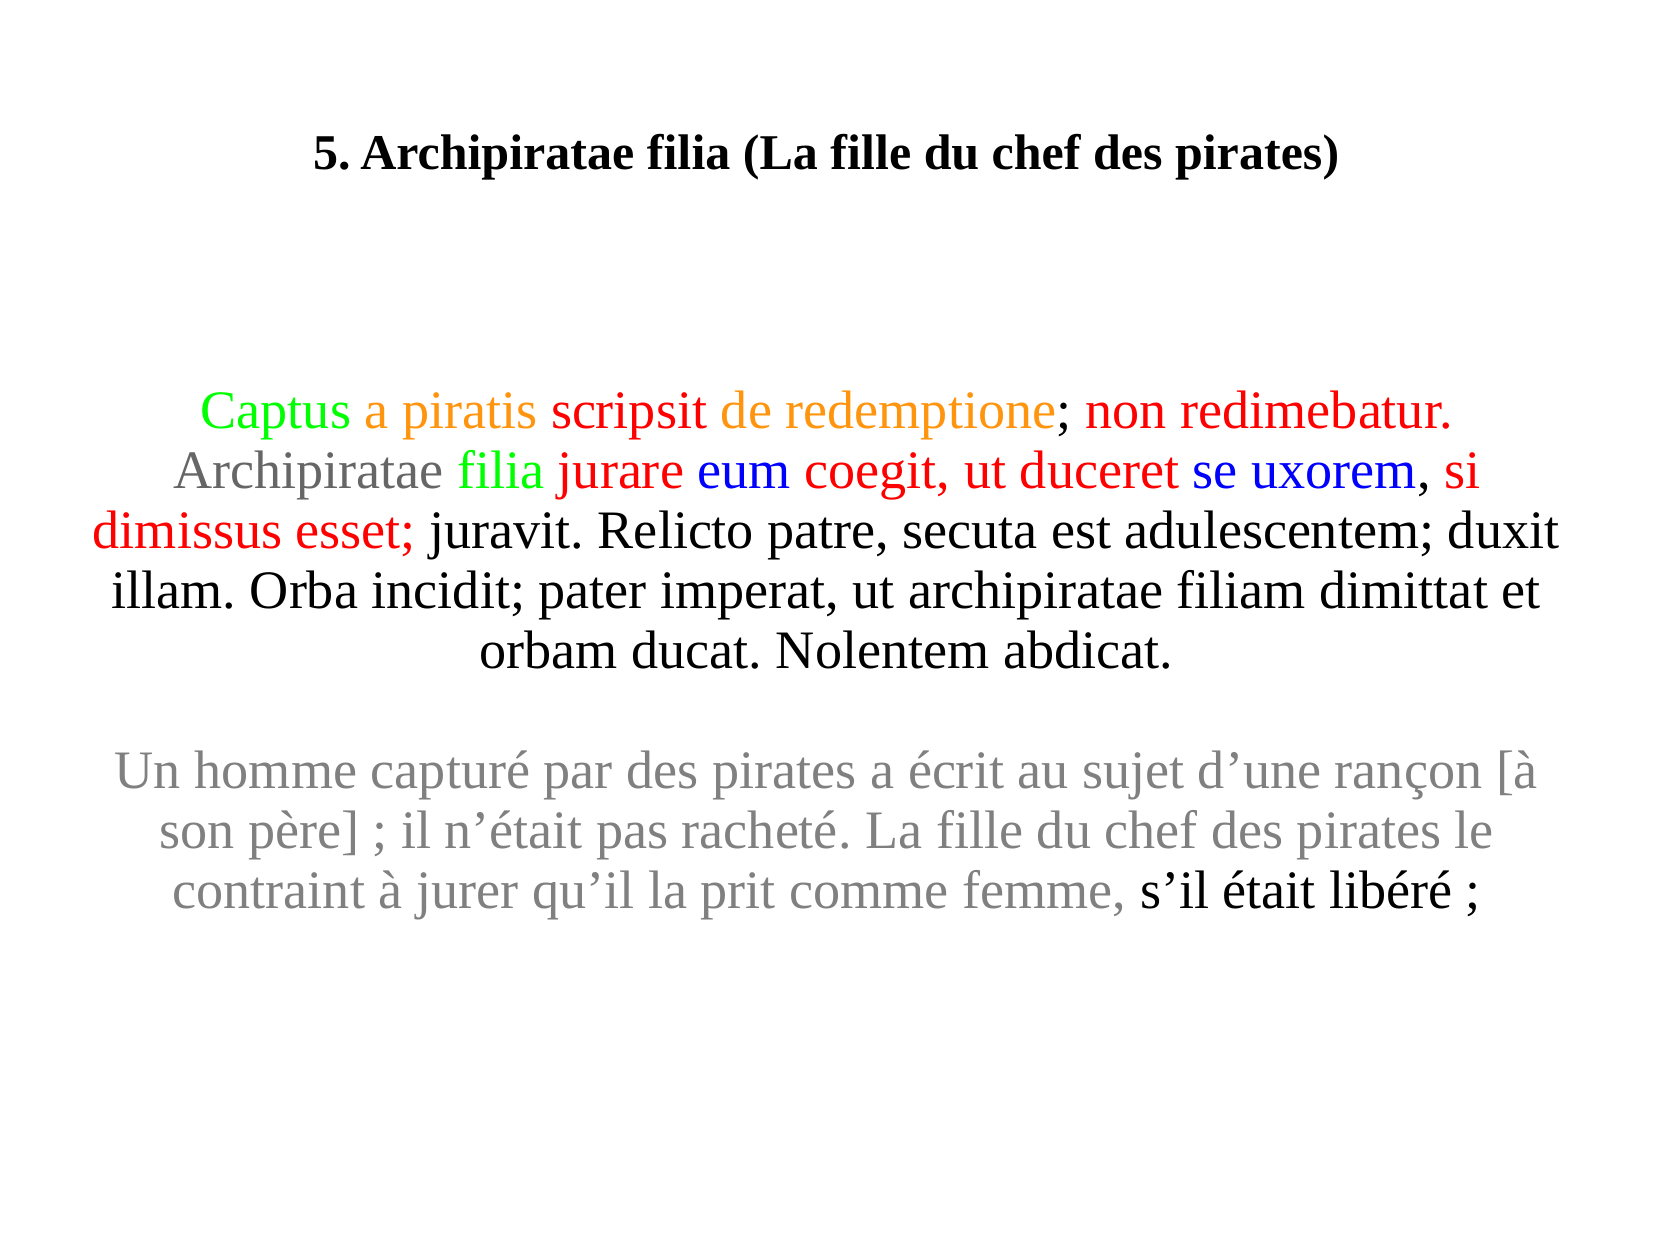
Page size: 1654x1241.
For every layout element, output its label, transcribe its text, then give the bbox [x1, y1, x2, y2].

title 5. Archipiratae filia (La fille du chef des pirates) [82, 49, 1571, 257]
subtitle Captus a piratis scripsit de redemptione; non redimebatur. Archipiratae filia jurare eum coegit, ut duceret se uxorem, si dimissus esset; juravit. Relicto patre, secuta est adulescentem; duxit illam. Orba incidit; pater imperat, ut archipiratae filiam dimittat et orbam ducat. Nolentem abdicat. Un homme capturé par des pirates a écrit au sujet d’une rançon [à son père] ; il n’était pas racheté. La fille du chef des pirates le contraint à jurer qu’il la prit comme femme, s’il était libéré ; [82, 290, 1571, 1010]
